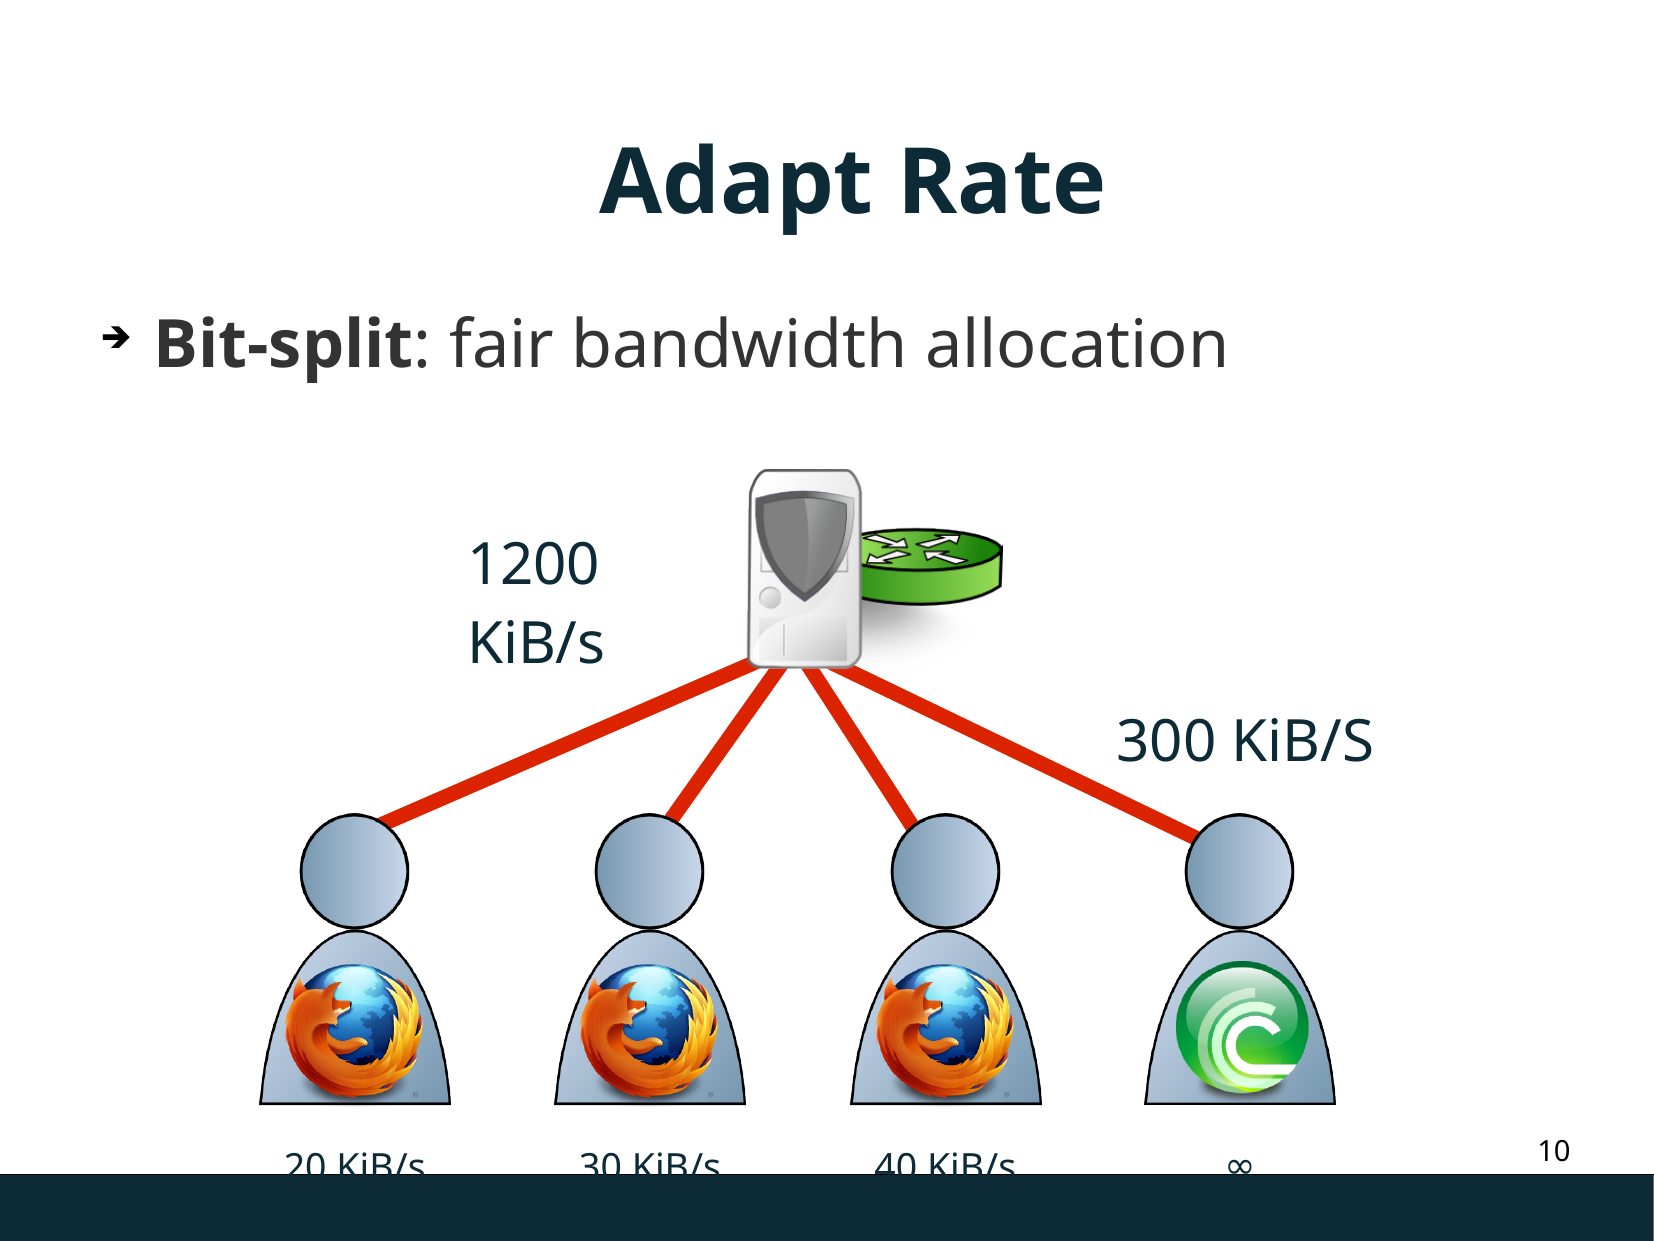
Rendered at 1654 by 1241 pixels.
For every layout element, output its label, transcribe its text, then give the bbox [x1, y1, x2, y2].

picture [735, 469, 1003, 676]
title Adapt Rate [86, 74, 1621, 282]
text_box 1200 KiB/s [452, 515, 768, 597]
picture [850, 813, 1042, 1111]
text_box 300 KiB/S [1101, 692, 1417, 775]
list Bit-split: fair bandwidth allocation [82, 296, 1591, 1115]
picture [1144, 813, 1336, 1106]
picture [554, 813, 746, 1111]
picture [259, 813, 451, 1111]
